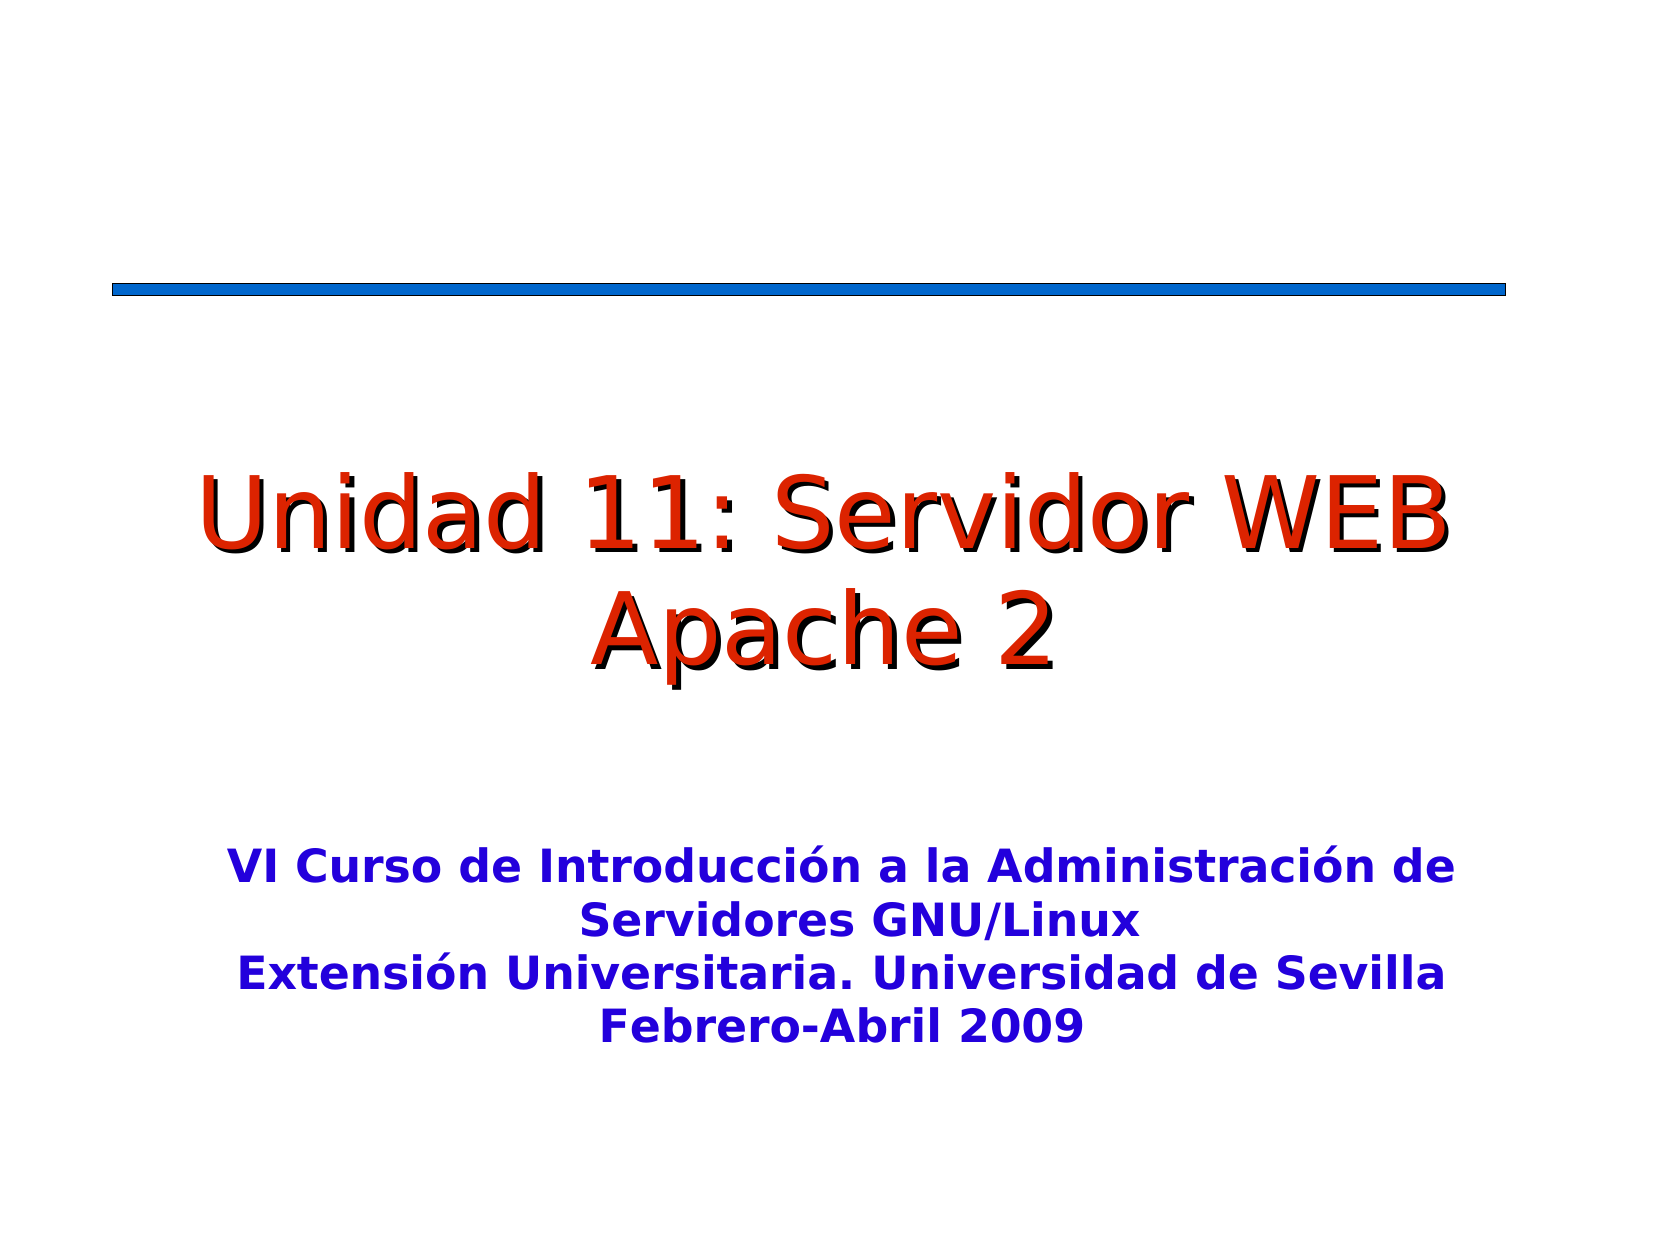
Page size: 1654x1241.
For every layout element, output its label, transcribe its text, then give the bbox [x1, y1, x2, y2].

title Unidad 11: Servidor WEB Apache 2 [118, 353, 1531, 790]
text_box VI Curso de Introducción a la Administración de Servidores GNU/Linux Extensión Universitaria. Universidad de Sevilla Febrero-Abril 2009 [118, 826, 1531, 1068]
